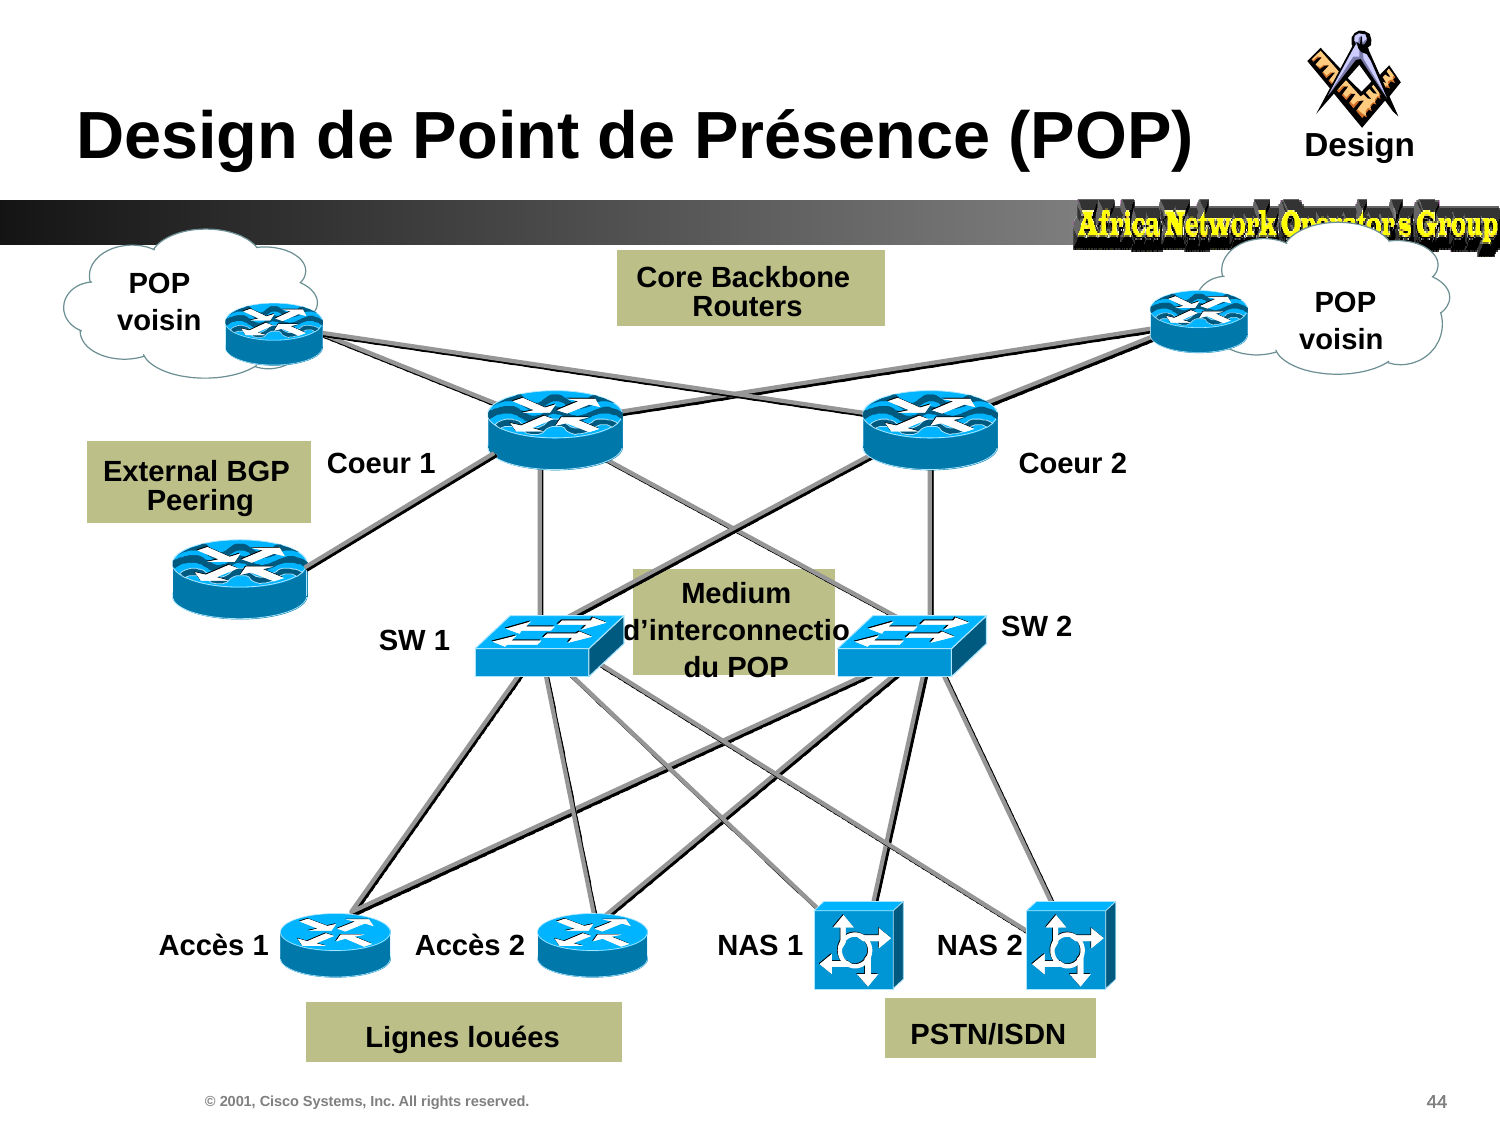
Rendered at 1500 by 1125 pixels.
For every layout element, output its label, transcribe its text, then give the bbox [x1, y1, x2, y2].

picture [1149, 221, 1452, 376]
text_box [87, 441, 311, 523]
picture [544, 632, 589, 642]
picture [921, 618, 966, 628]
picture [245, 310, 272, 320]
picture [1202, 297, 1229, 308]
picture [172, 598, 308, 620]
picture [244, 548, 283, 562]
text_box NAS 2 [937, 928, 1023, 962]
picture [601, 913, 648, 936]
text_box [306, 1002, 622, 1062]
text_box PSTN/ISDN [910, 1016, 1066, 1050]
picture [837, 615, 953, 649]
picture [172, 539, 308, 561]
picture [862, 449, 931, 471]
picture [487, 390, 623, 413]
picture [1171, 297, 1197, 307]
picture [934, 399, 973, 412]
picture [857, 636, 902, 645]
picture [62, 227, 323, 380]
text_box Medium d’interconnectio du POP [623, 576, 850, 683]
picture [537, 913, 584, 929]
picture [300, 934, 331, 945]
text_box [885, 998, 1096, 1058]
picture [862, 390, 998, 412]
text_box External BGP Peering [103, 453, 298, 517]
text_box POP voisin [104, 266, 215, 337]
picture [241, 567, 281, 581]
picture [559, 618, 604, 628]
picture [275, 325, 303, 335]
picture [278, 310, 305, 320]
text_box [658, 569, 813, 576]
picture [512, 416, 550, 432]
picture [1307, 29, 1402, 118]
picture [870, 623, 915, 633]
text_box POP voisin [1299, 255, 1384, 355]
picture [1168, 311, 1194, 322]
text_box Coeur 1 [327, 445, 436, 479]
text_box SW 2 [1001, 609, 1073, 643]
picture [595, 935, 626, 947]
picture [344, 913, 391, 935]
text_box SW 1 [379, 622, 450, 656]
picture [557, 418, 596, 432]
picture [302, 919, 334, 930]
picture [508, 622, 553, 633]
picture [559, 919, 591, 930]
picture [557, 934, 588, 945]
picture [537, 960, 648, 978]
picture [890, 398, 929, 412]
text_box Accès 1 [159, 928, 269, 962]
picture [812, 900, 906, 992]
text_box Design [1292, 118, 1428, 169]
picture [197, 566, 235, 580]
text_box NAS 1 [717, 928, 803, 962]
picture [1025, 900, 1118, 992]
picture [559, 399, 598, 412]
picture [494, 637, 539, 646]
text_box [617, 250, 885, 326]
picture [1200, 312, 1229, 323]
picture [242, 324, 271, 338]
title Design de Point de Présence (POP) [62, 41, 1313, 180]
picture [934, 449, 998, 471]
text_box [815, 569, 835, 576]
text_box [633, 569, 651, 576]
text_box Coeur 2 [1018, 445, 1127, 479]
picture [907, 632, 952, 642]
picture [474, 615, 625, 678]
picture [338, 935, 369, 948]
picture [515, 398, 554, 412]
picture [339, 920, 371, 931]
text_box Lignes louées [365, 1019, 560, 1053]
picture [596, 920, 628, 931]
picture [280, 913, 327, 929]
picture [887, 416, 925, 432]
text_box Accès 2 [415, 928, 525, 962]
picture [932, 418, 971, 432]
picture [280, 960, 391, 978]
picture [200, 548, 239, 561]
text_box Core Backbone Routers [636, 260, 851, 323]
picture [837, 615, 988, 678]
picture [487, 449, 623, 471]
